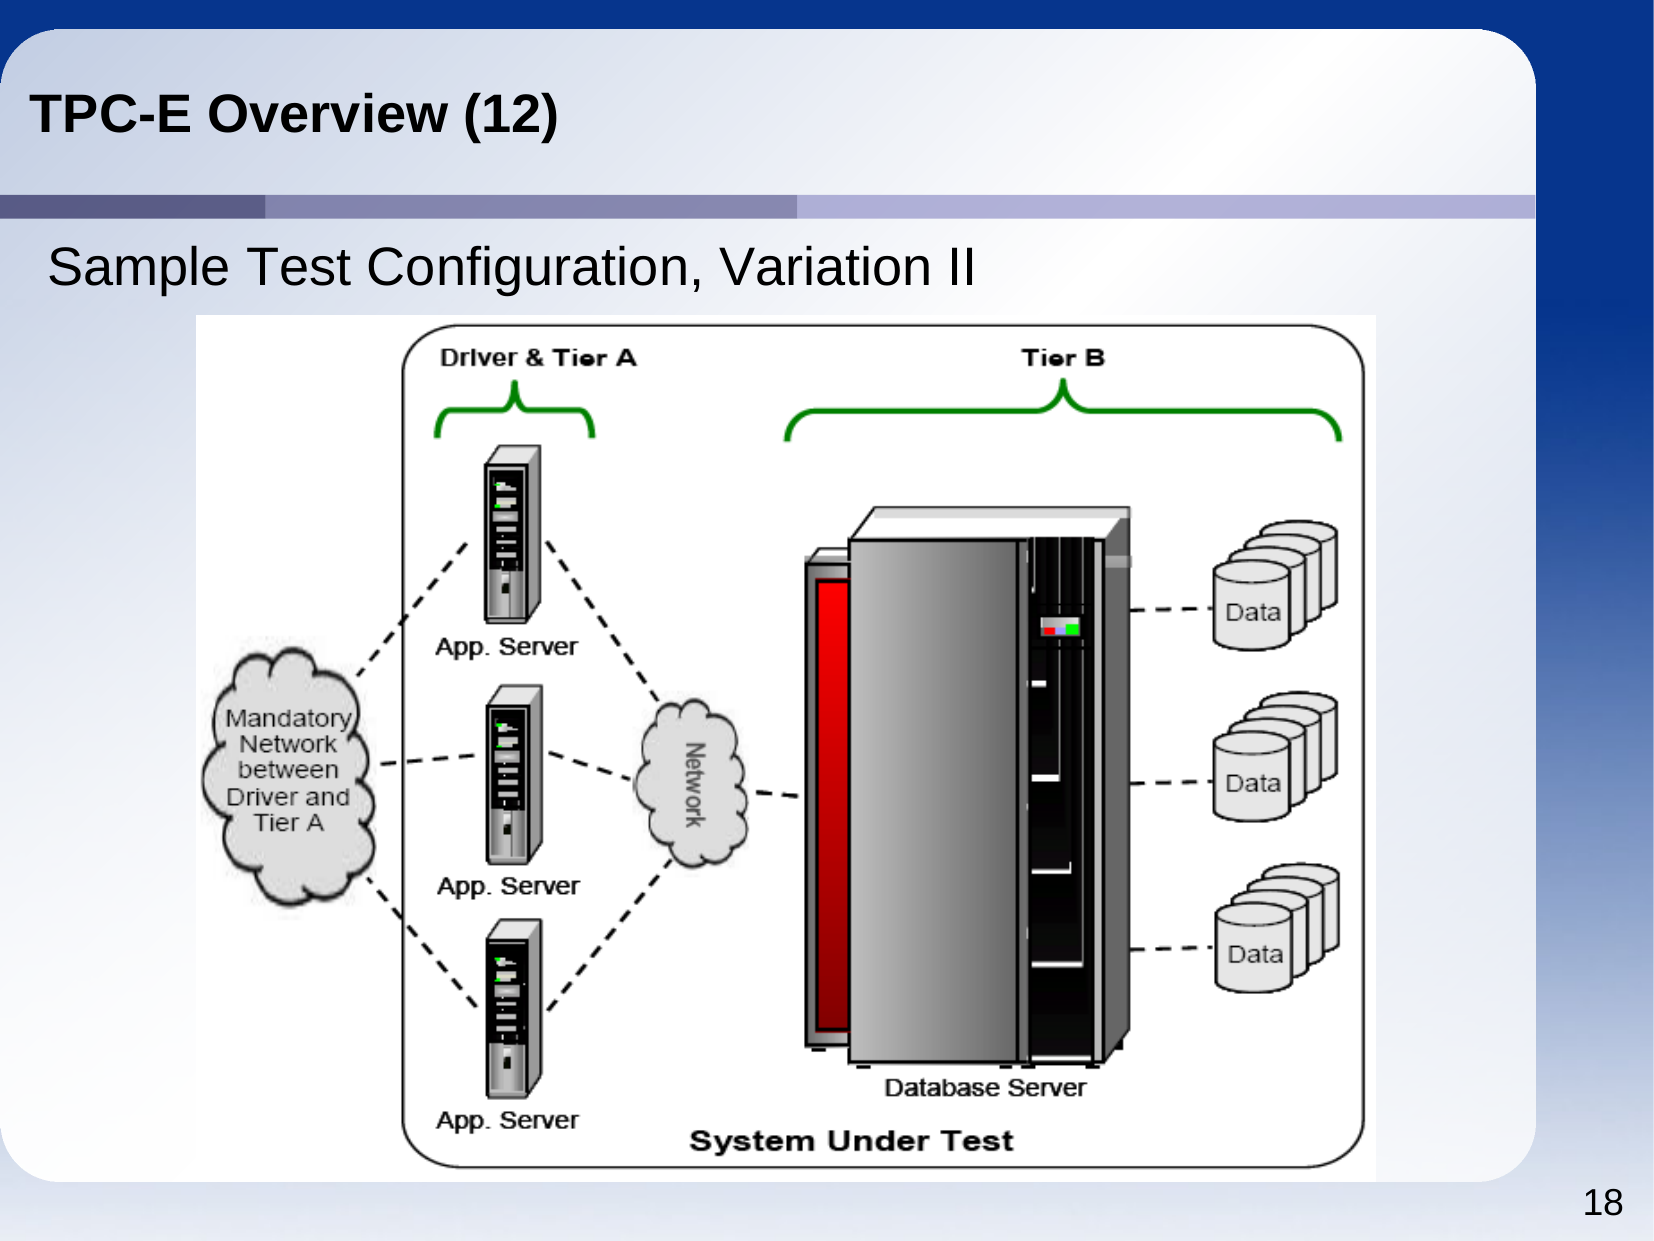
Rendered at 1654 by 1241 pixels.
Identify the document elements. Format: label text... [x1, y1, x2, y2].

picture [0, 0, 1654, 1241]
title TPC-E Overview (12) [29, 49, 1506, 178]
list Sample Test Configuration, Variation II [29, 236, 1506, 1152]
